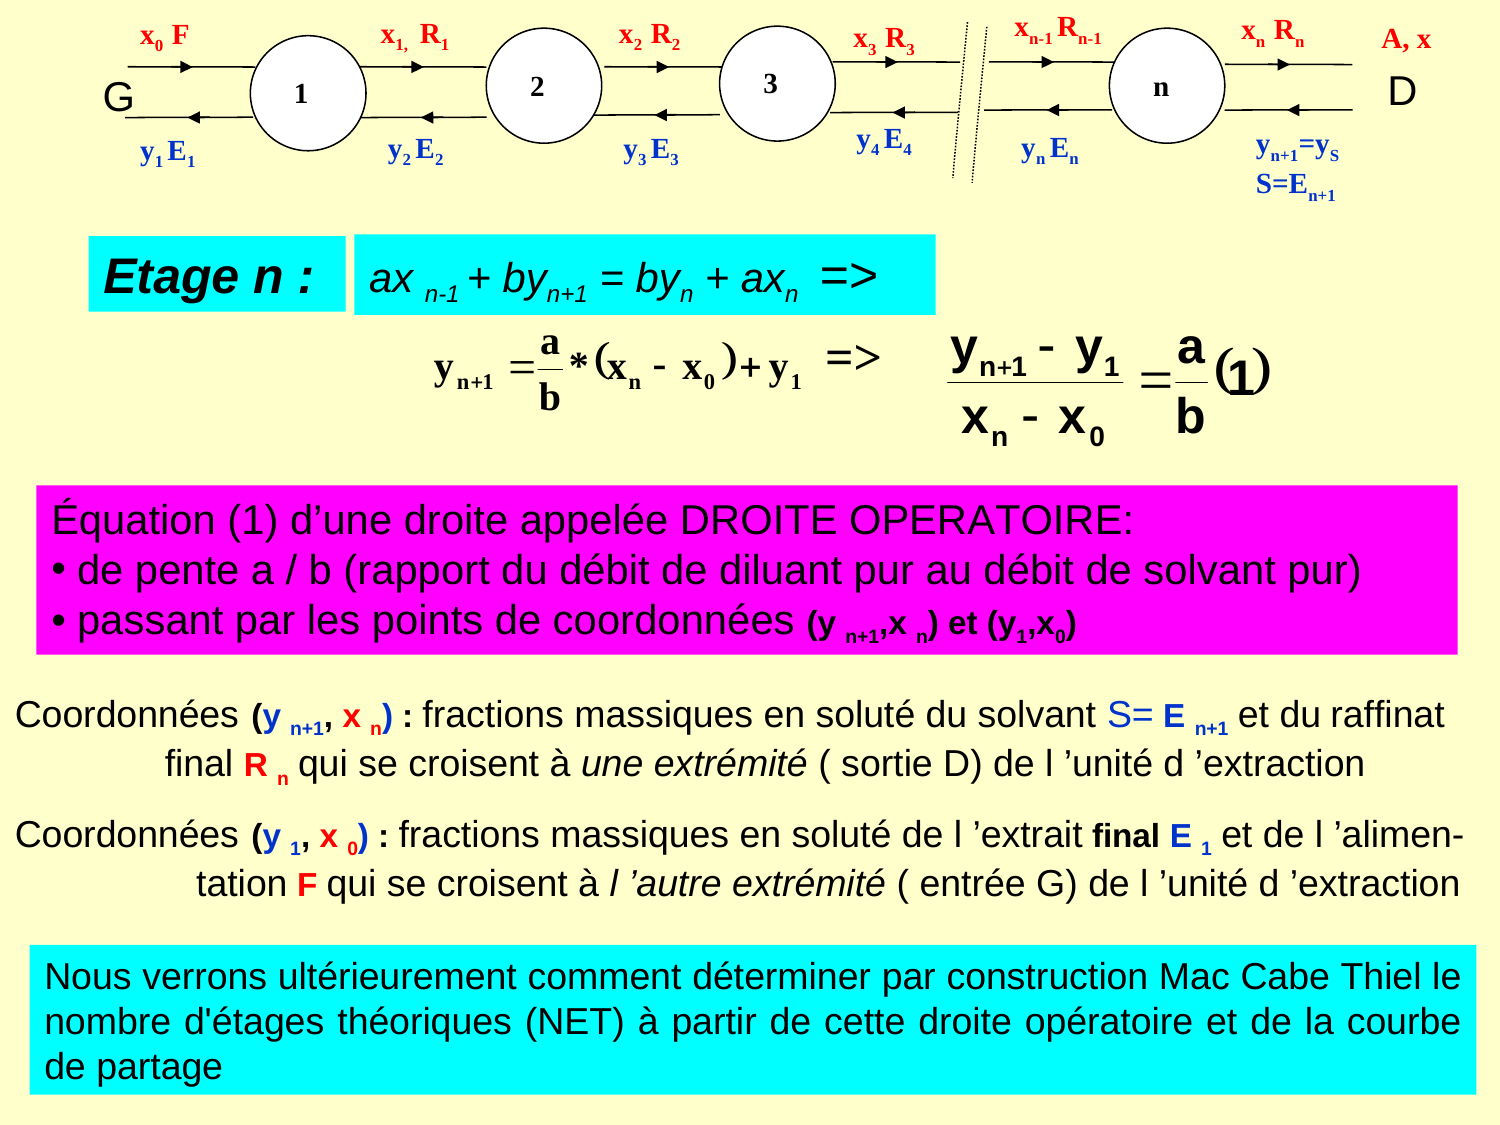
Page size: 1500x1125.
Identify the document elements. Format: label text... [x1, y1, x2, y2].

text_box [1109, 28, 1225, 144]
text_box 3 [748, 57, 819, 115]
text_box x1, R1 [365, 6, 472, 62]
text_box y4 E4 [841, 111, 943, 173]
text_box => [810, 316, 923, 393]
text_box y1 E1 [125, 123, 227, 183]
text_box xn-1 Rn-1 [999, 0, 1139, 56]
text_box Coordonnées (y n+1, x n) : fractions massiques en soluté du solvant S= E n+1 et du raffinat final R n qui se croisent à une extrémité ( sortie D) de l ’unité d ’extraction [0, 669, 1500, 789]
text_box yn En [1006, 120, 1108, 178]
text_box x3 R3 [838, 11, 950, 67]
text_box Etage n : [88, 236, 346, 312]
text_box 1 [279, 66, 350, 125]
chart [941, 316, 1270, 455]
text_box Coordonnées (y 1, x 0) : fractions massiques en soluté de l ’extrait final E 1 et de l ’alimen- tation F qui se croisent à l ’autre extrémité ( entrée G) de l ’unité d ’extraction [0, 789, 1500, 913]
text_box Nous verrons ultérieurement comment déterminer par construction Mac Cabe Thiel le nombre d'étages théoriques (NET) à partir de cette droite opératoire et de la courbe de partage [29, 944, 1477, 1095]
chart [429, 316, 808, 417]
text_box y3 E3 [608, 121, 710, 161]
text_box n [1138, 59, 1209, 118]
text_box x0 F [125, 7, 271, 63]
text_box [719, 26, 836, 142]
text_box y2 E2 [373, 121, 475, 168]
text_box ax n-1 + byn+1 = byn + axn => [354, 234, 936, 315]
text_box xn Rn [1226, 2, 1320, 58]
text_box A, x [1366, 11, 1462, 79]
text_box D [1372, 56, 1432, 186]
text_box Équation (1) d’une droite appelée DROITE OPERATOIRE: de pente a / b (rapport du débit de diluant pur au débit de solvant pur) passant par les points de coordonnées (y n+1,x n) et (y1,x0) [36, 485, 1458, 655]
text_box [486, 28, 602, 144]
text_box 2 [515, 59, 585, 118]
text_box [250, 35, 367, 151]
text_box yn+1=yS S=En+1 [1241, 117, 1405, 236]
text_box x2 R2 [604, 6, 710, 62]
